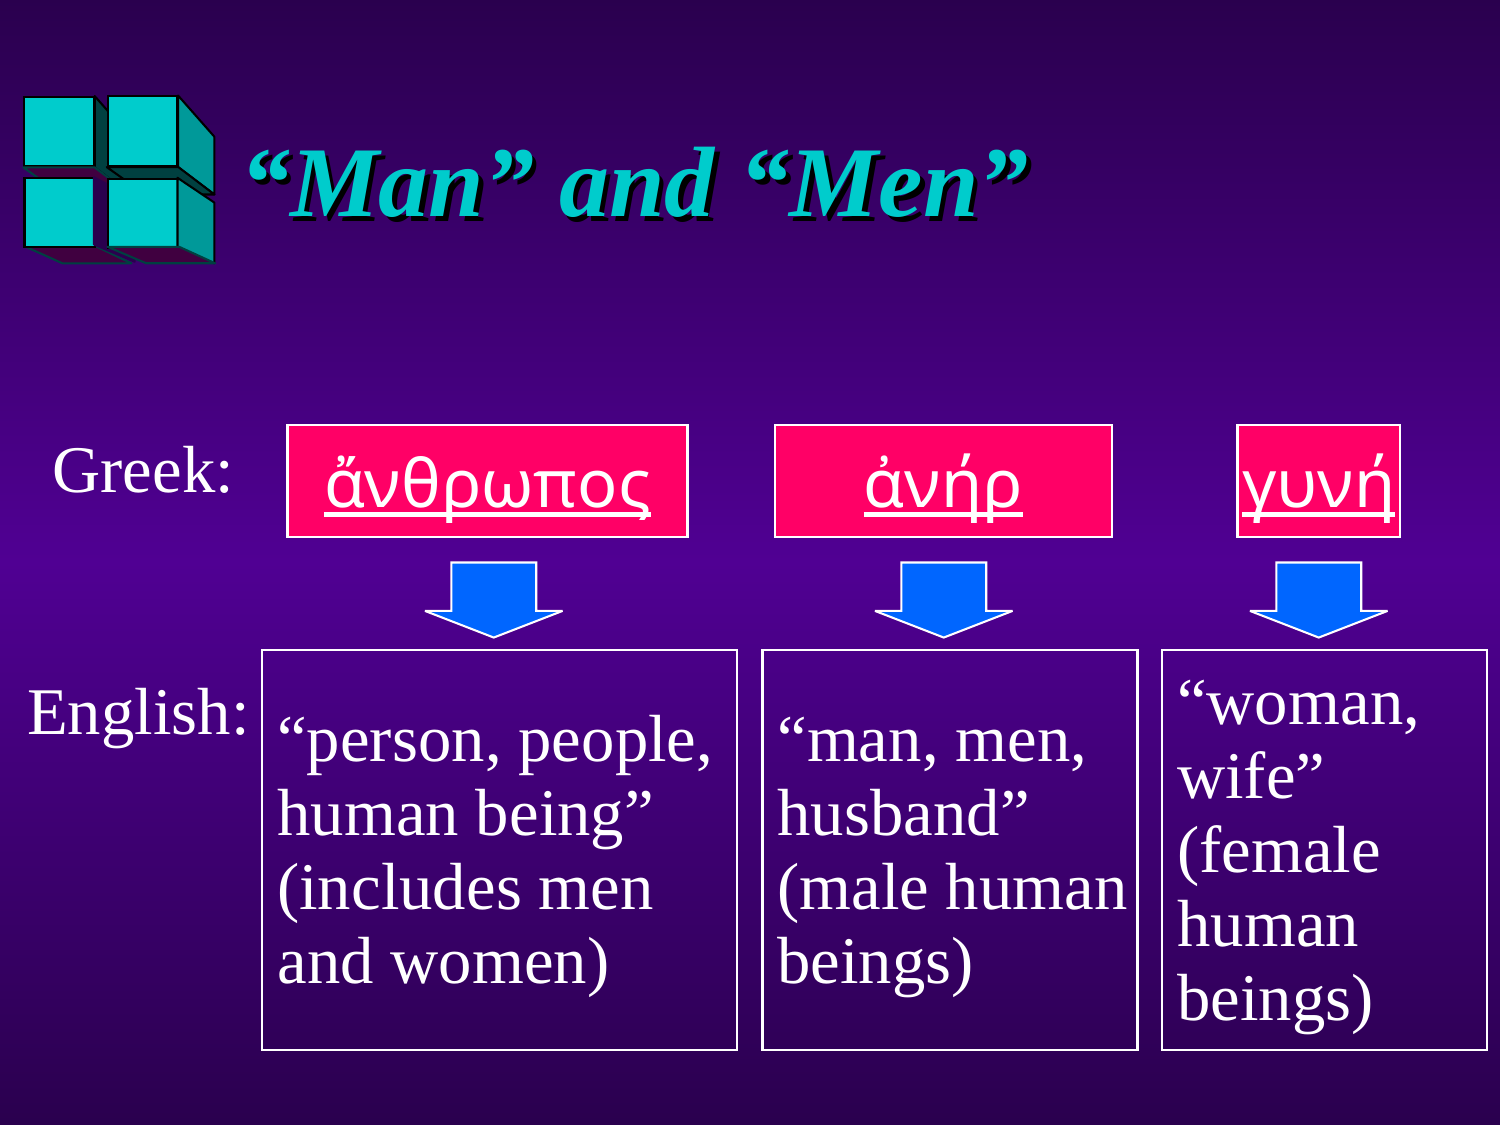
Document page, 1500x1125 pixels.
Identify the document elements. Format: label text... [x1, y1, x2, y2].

text_box Greek: [37, 424, 313, 515]
text_box “woman, wife” (female human beings) [1162, 649, 1488, 1050]
text_box ἀνήρ [774, 424, 1113, 538]
text_box [425, 562, 563, 638]
title “Man” and “Men” [224, 78, 1450, 288]
text_box [875, 562, 1013, 638]
text_box [1250, 562, 1388, 638]
text_box English: [12, 667, 262, 757]
text_box “person, people, human being” (includes men and women) [262, 649, 738, 1050]
text_box “man, men, husband” (male human beings) [762, 649, 1138, 1050]
text_box ἄνθρωπος [287, 424, 688, 538]
text_box γυνή [1237, 424, 1401, 538]
